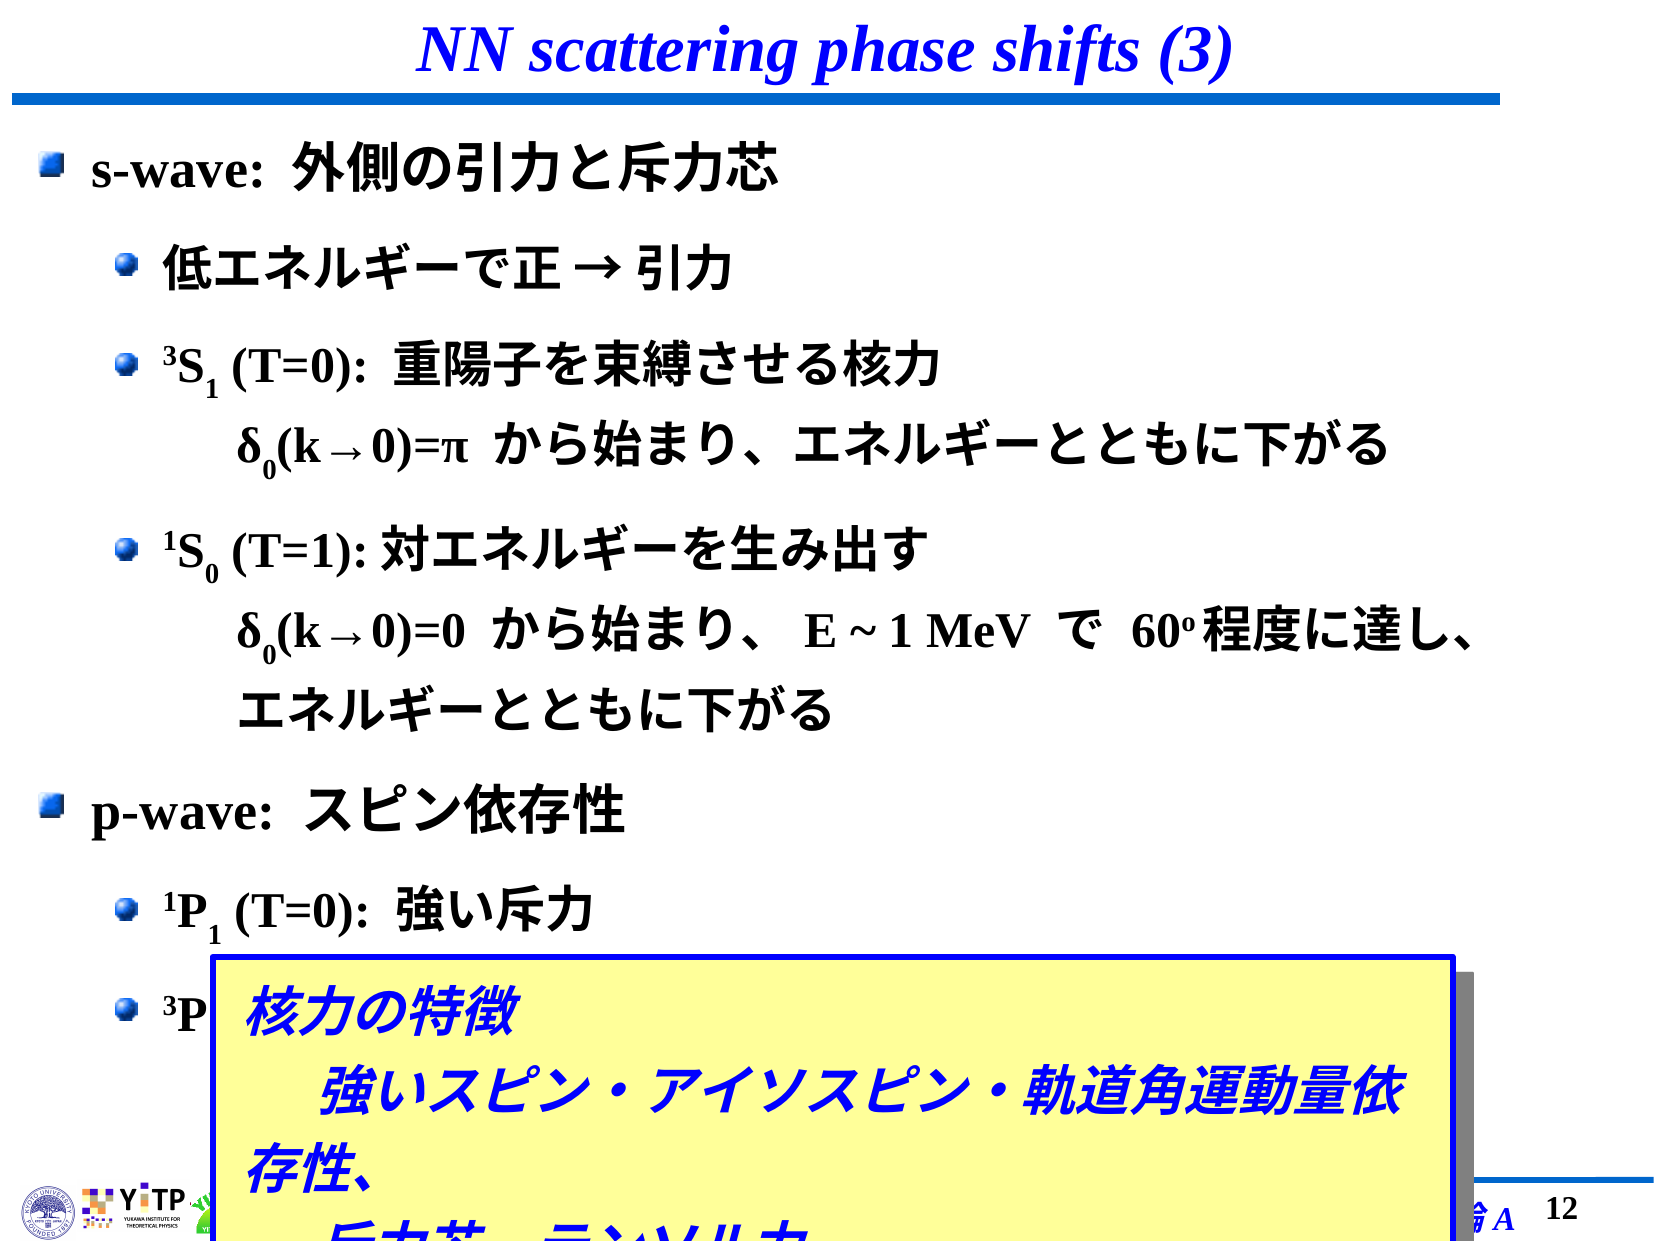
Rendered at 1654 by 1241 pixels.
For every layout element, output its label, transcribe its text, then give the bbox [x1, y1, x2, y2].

title NN scattering phase shifts (3) [0, 0, 1654, 99]
text_box 核力の特徴 強いスピン・アイソスピン・軌道角運動量依存性、 斥力芯、テンソル力 [212, 956, 1453, 1149]
picture [20, 1185, 76, 1241]
list s-wave: 外側の引力と斥力芯 低エネルギーで正 → 引力 3S1 (T=0): 重陽子を束縛させる核力 δ0(k→0)=π から始まり、エネルギーとともに下がる 1S0 (T=1):対エネルギーを生み出す δ0(k→0)=0 から始まり、E ~ 1 MeV で 60o程度に達し、 エネルギーとともに下がる p-wave: スピン依存性 1P1 (T=0): 強い斥力 3P (T=1): J に依存 (テンソル力、LS力) [20, 124, 1621, 1137]
picture [77, 1179, 210, 1234]
